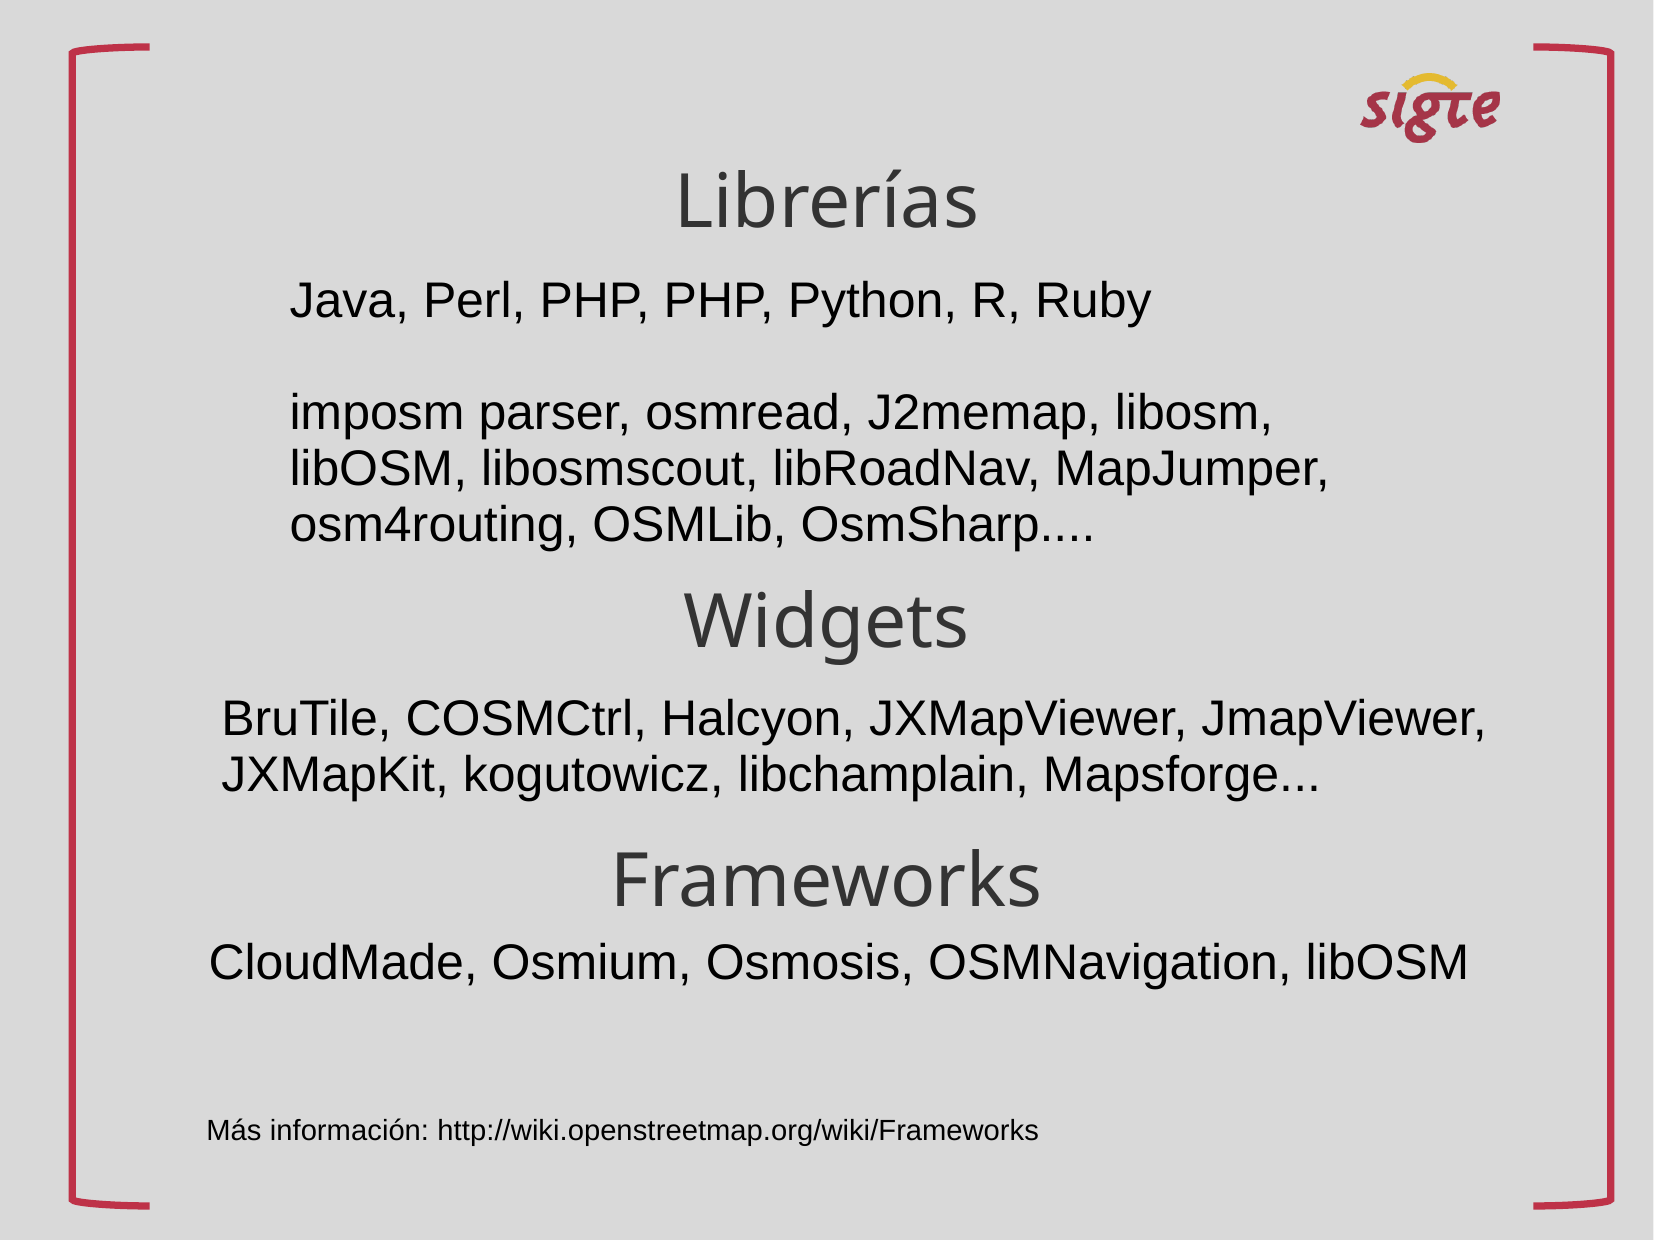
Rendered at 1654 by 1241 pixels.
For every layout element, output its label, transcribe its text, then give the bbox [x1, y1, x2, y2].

text_box Widgets [59, 569, 1595, 667]
text_box BruTile, COSMCtrl, Halcyon, JXMapViewer, JmapViewer, JXMapKit, kogutowicz, libchamplain, Mapsforge... [206, 682, 1502, 810]
text_box CloudMade, Osmium, Osmosis, OSMNavigation, libOSM [193, 927, 1485, 998]
picture [1360, 73, 1500, 143]
text_box Frameworks [59, 829, 1595, 927]
text_box Más información: http://wiki.openstreetmap.org/wiki/Frameworks [191, 1106, 1070, 1162]
text_box Librerías [59, 150, 1595, 248]
text_box Java, Perl, PHP, PHP, Python, R, Ruby imposm parser, osmread, J2memap, libosm, libOSM, libosmscout, libRoadNav, MapJumper, osm4routing, OSMLib, OsmSharp.... [274, 265, 1360, 559]
